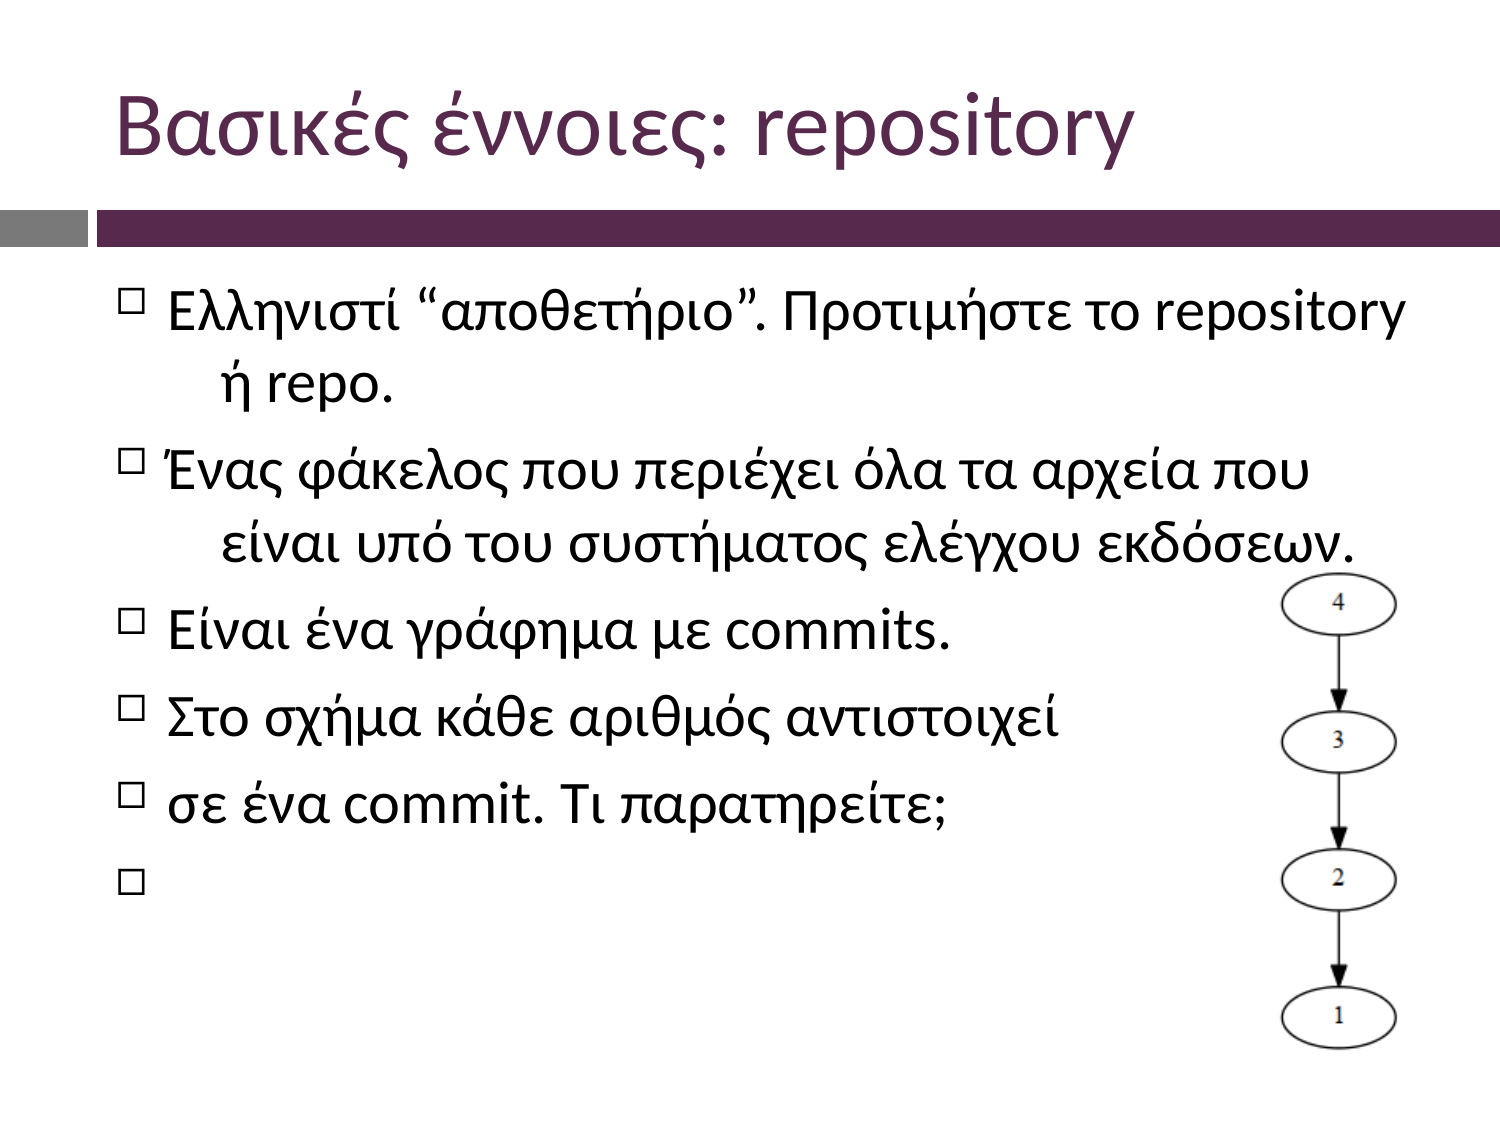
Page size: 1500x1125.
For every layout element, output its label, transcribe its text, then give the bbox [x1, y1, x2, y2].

title Βασικές έννοιες: repository [99, 37, 1438, 201]
picture [1274, 565, 1405, 1058]
list Ελληνιστί “αποθετήριο”. Προτιμήστε το repository ή repo. Ένας φάκελος που περιέχει όλα τα αρχεία που είναι υπό του συστήματος ελέγχου εκδόσεων. Είναι ένα γράφημα με commits. Στο σχήμα κάθε αριθμός αντιστοιχεί σε ένα commit. Τι παρατηρείτε; [100, 262, 1438, 1000]
